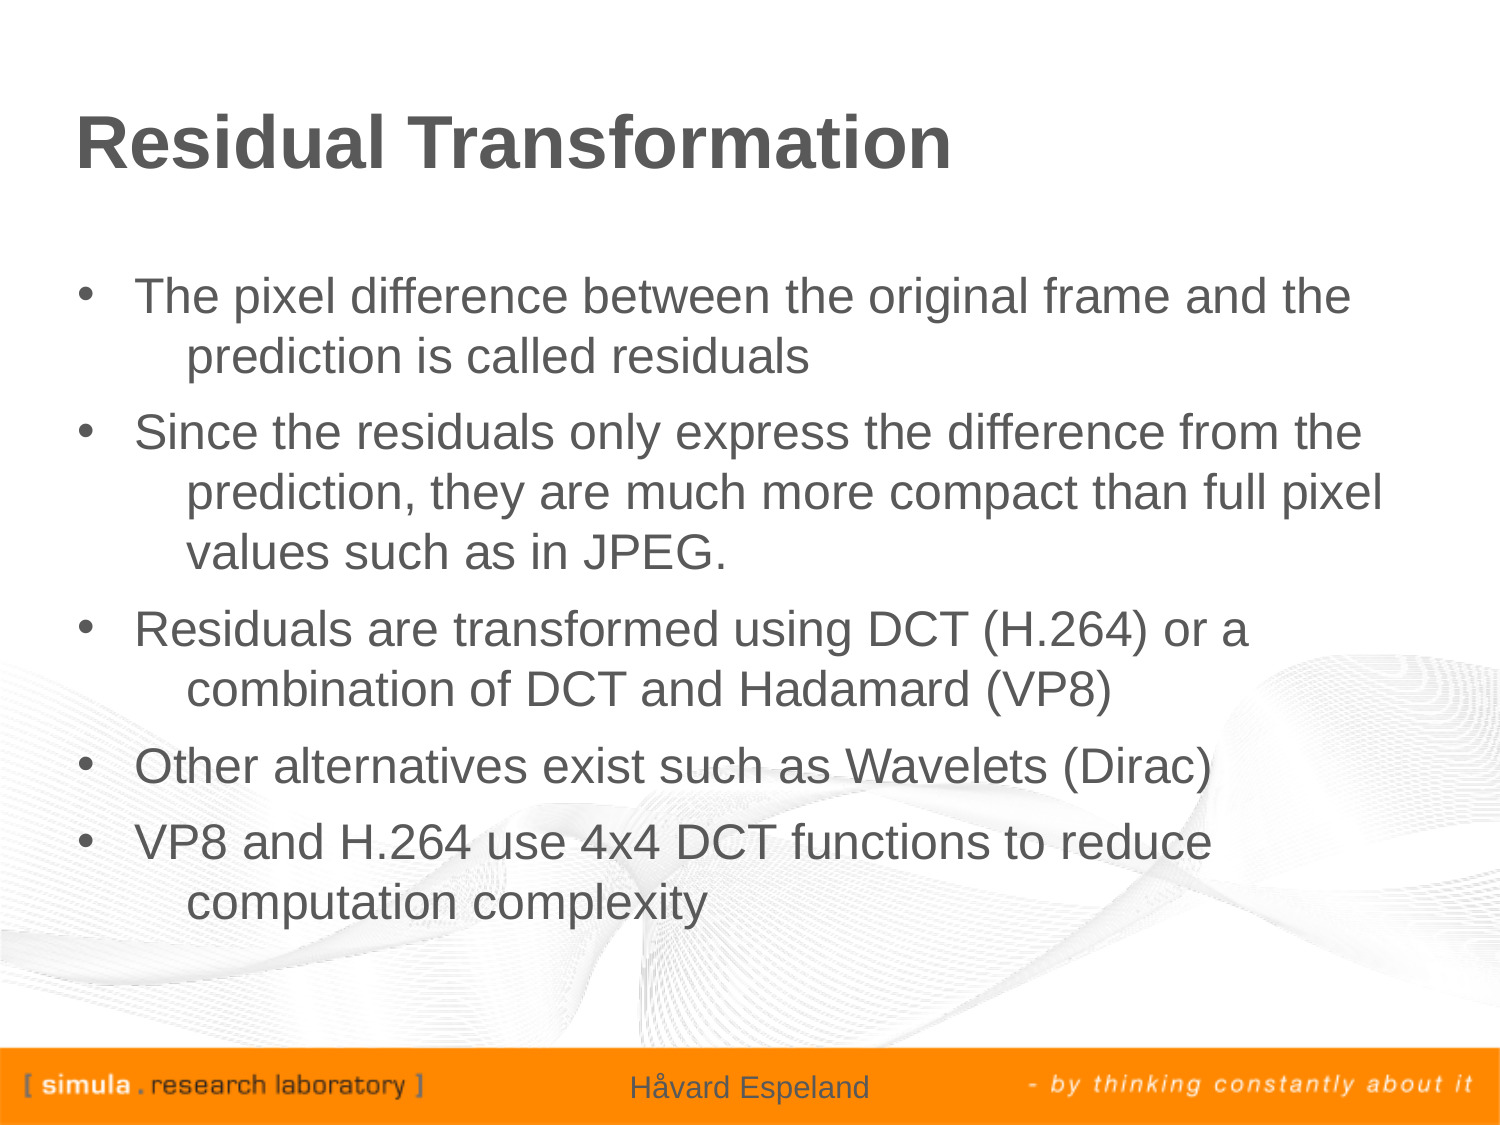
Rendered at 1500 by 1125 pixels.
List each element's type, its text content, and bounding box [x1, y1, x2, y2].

title Residual Transformation [75, 44, 1425, 233]
picture [0, 654, 1500, 1125]
list The pixel difference between the original frame and the prediction is called residuals Since the residuals only express the difference from the prediction, they are much more compact than full pixel values such as in JPEG. Residuals are transformed using DCT (H.264) or a combination of DCT and Hadamard (VP8) Other alternatives exist such as Wavelets (Dirac) VP8 and H.264 use 4x4 DCT functions to reduce computation complexity [75, 263, 1425, 1006]
